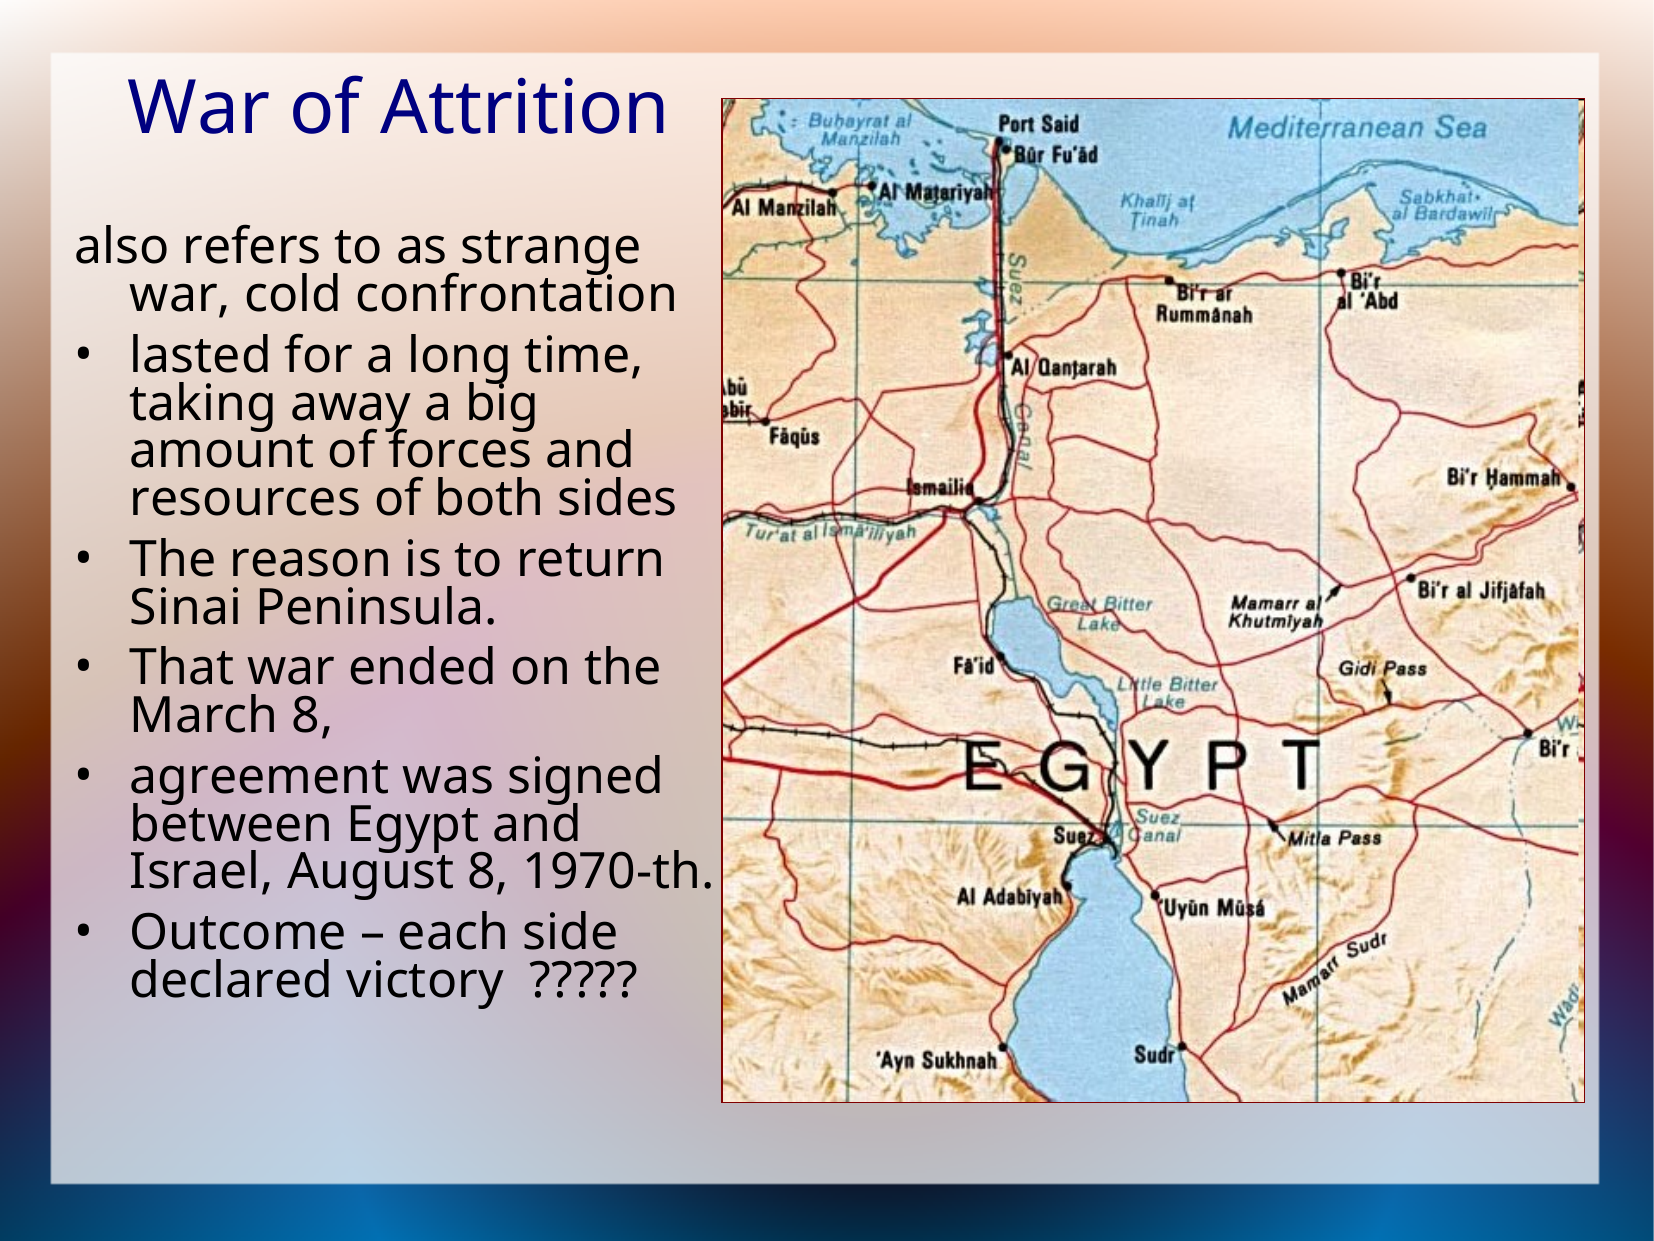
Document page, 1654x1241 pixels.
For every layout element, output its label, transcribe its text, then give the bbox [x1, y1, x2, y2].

list also refers to as strange war, cold confrontation lasted for a long time, taking away a big amount of forces and resources of both sides The reason is to return Sinai Peninsula. That war ended on the March 8, agreement was signed between Egypt and Israel, August 8, 1970-th. Outcome – each side declared victory ????? [59, 217, 750, 1182]
picture [0, 0, 1654, 1241]
title War of Attrition [0, 0, 1144, 207]
picture [722, 99, 1584, 1102]
